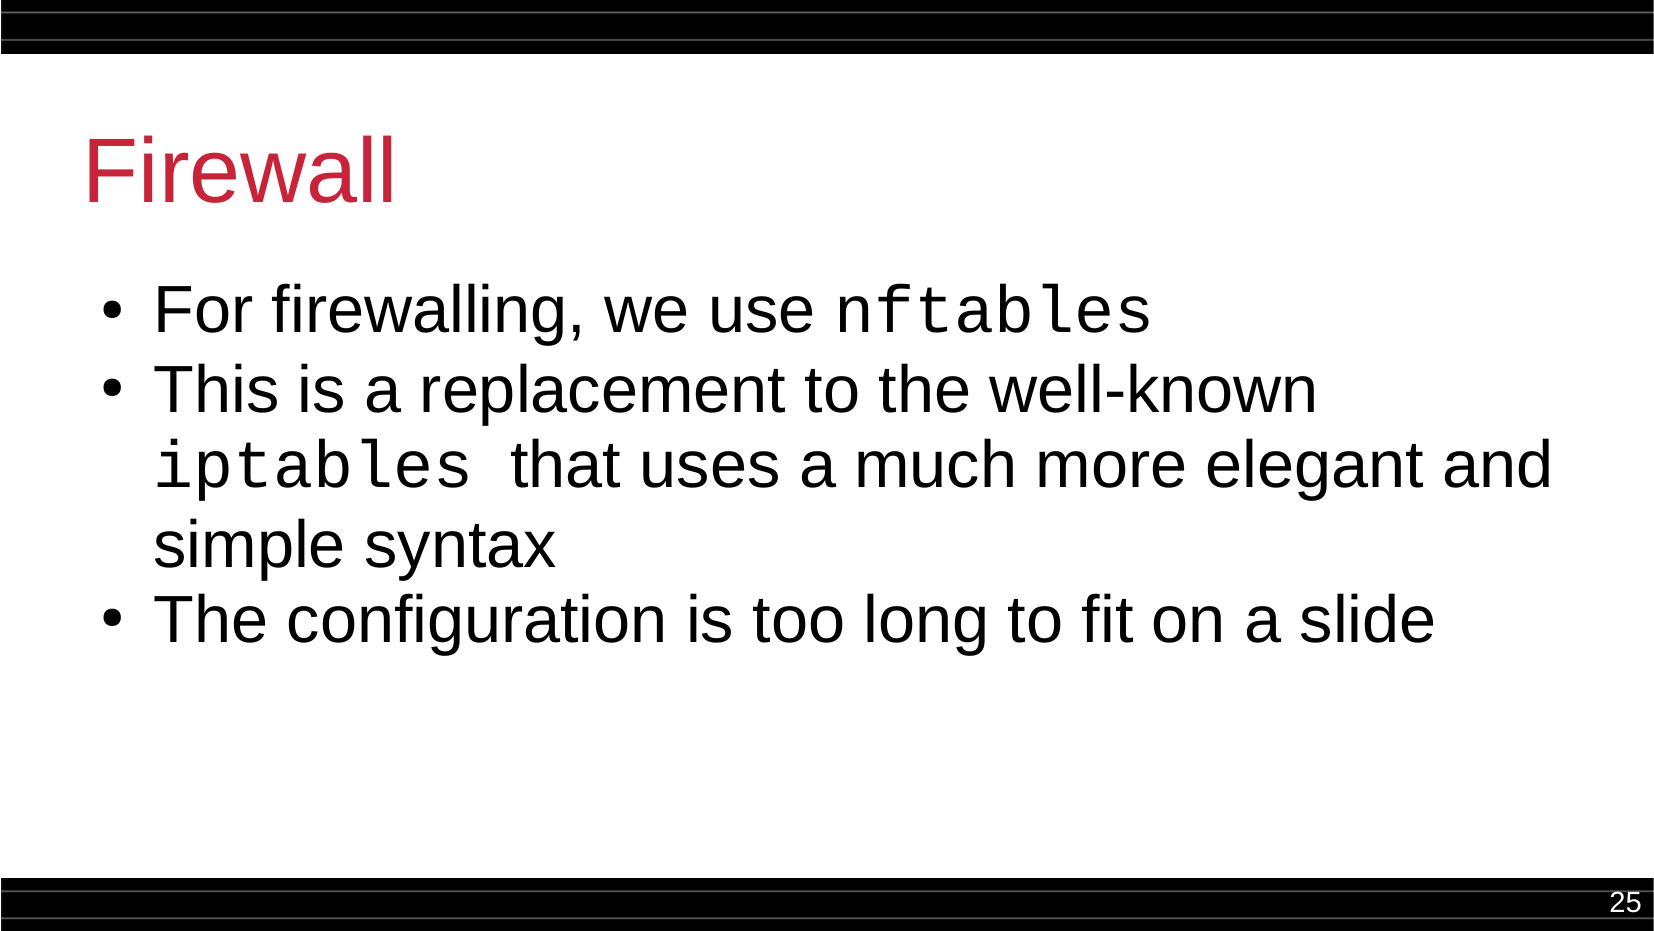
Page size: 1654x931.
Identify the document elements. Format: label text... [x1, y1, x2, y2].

picture [1, 0, 1654, 54]
picture [1, 878, 1654, 931]
list For firewalling, we use nftables This is a replacement to the well-known iptables that uses a much more elegant and simple syntax The configuration is too long to fit on a slide [82, 271, 1571, 851]
title Firewall [82, 92, 1571, 249]
